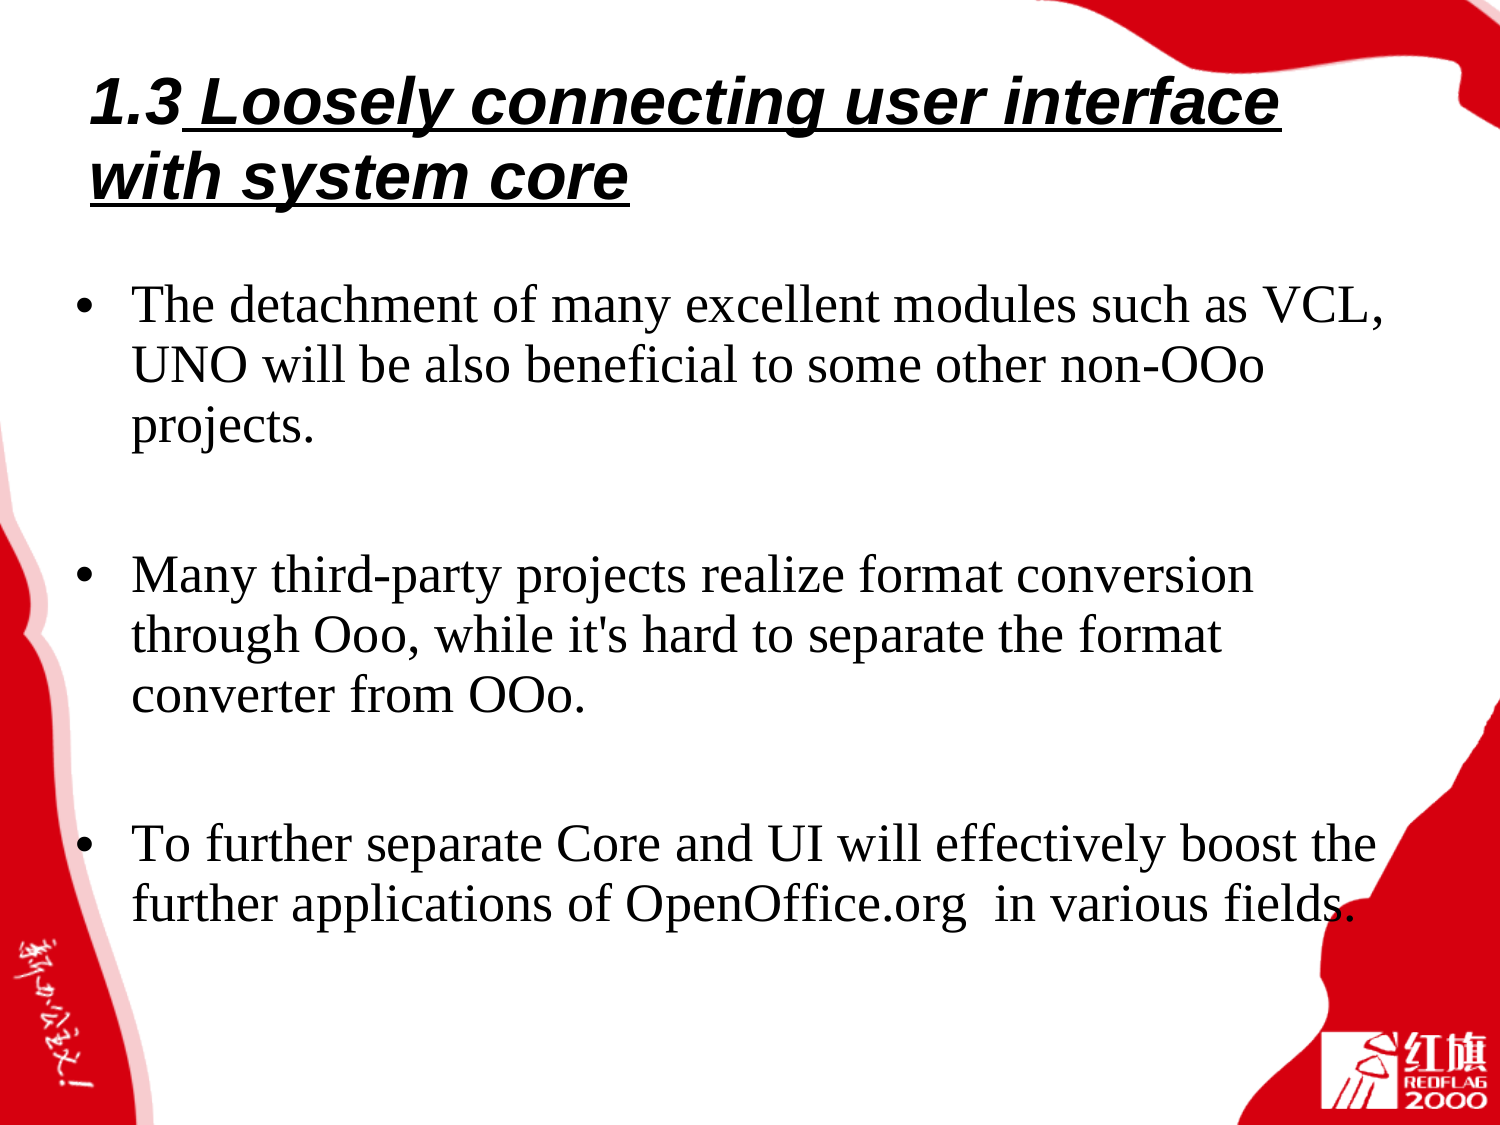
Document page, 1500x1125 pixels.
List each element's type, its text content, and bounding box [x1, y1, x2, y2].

title 1.3 Loosely connecting user interface with system core [75, 45, 1426, 233]
picture [0, 0, 1500, 1125]
list The detachment of many excellent modules such as VCL, UNO will be also beneficial to some other non-OOo projects. Many third-party projects realize format conversion through Ooo, while it's hard to separate the format converter from OOo. To further separate Core and UI will effectively boost the further applications of OpenOffice.org in various fields. [75, 274, 1426, 945]
